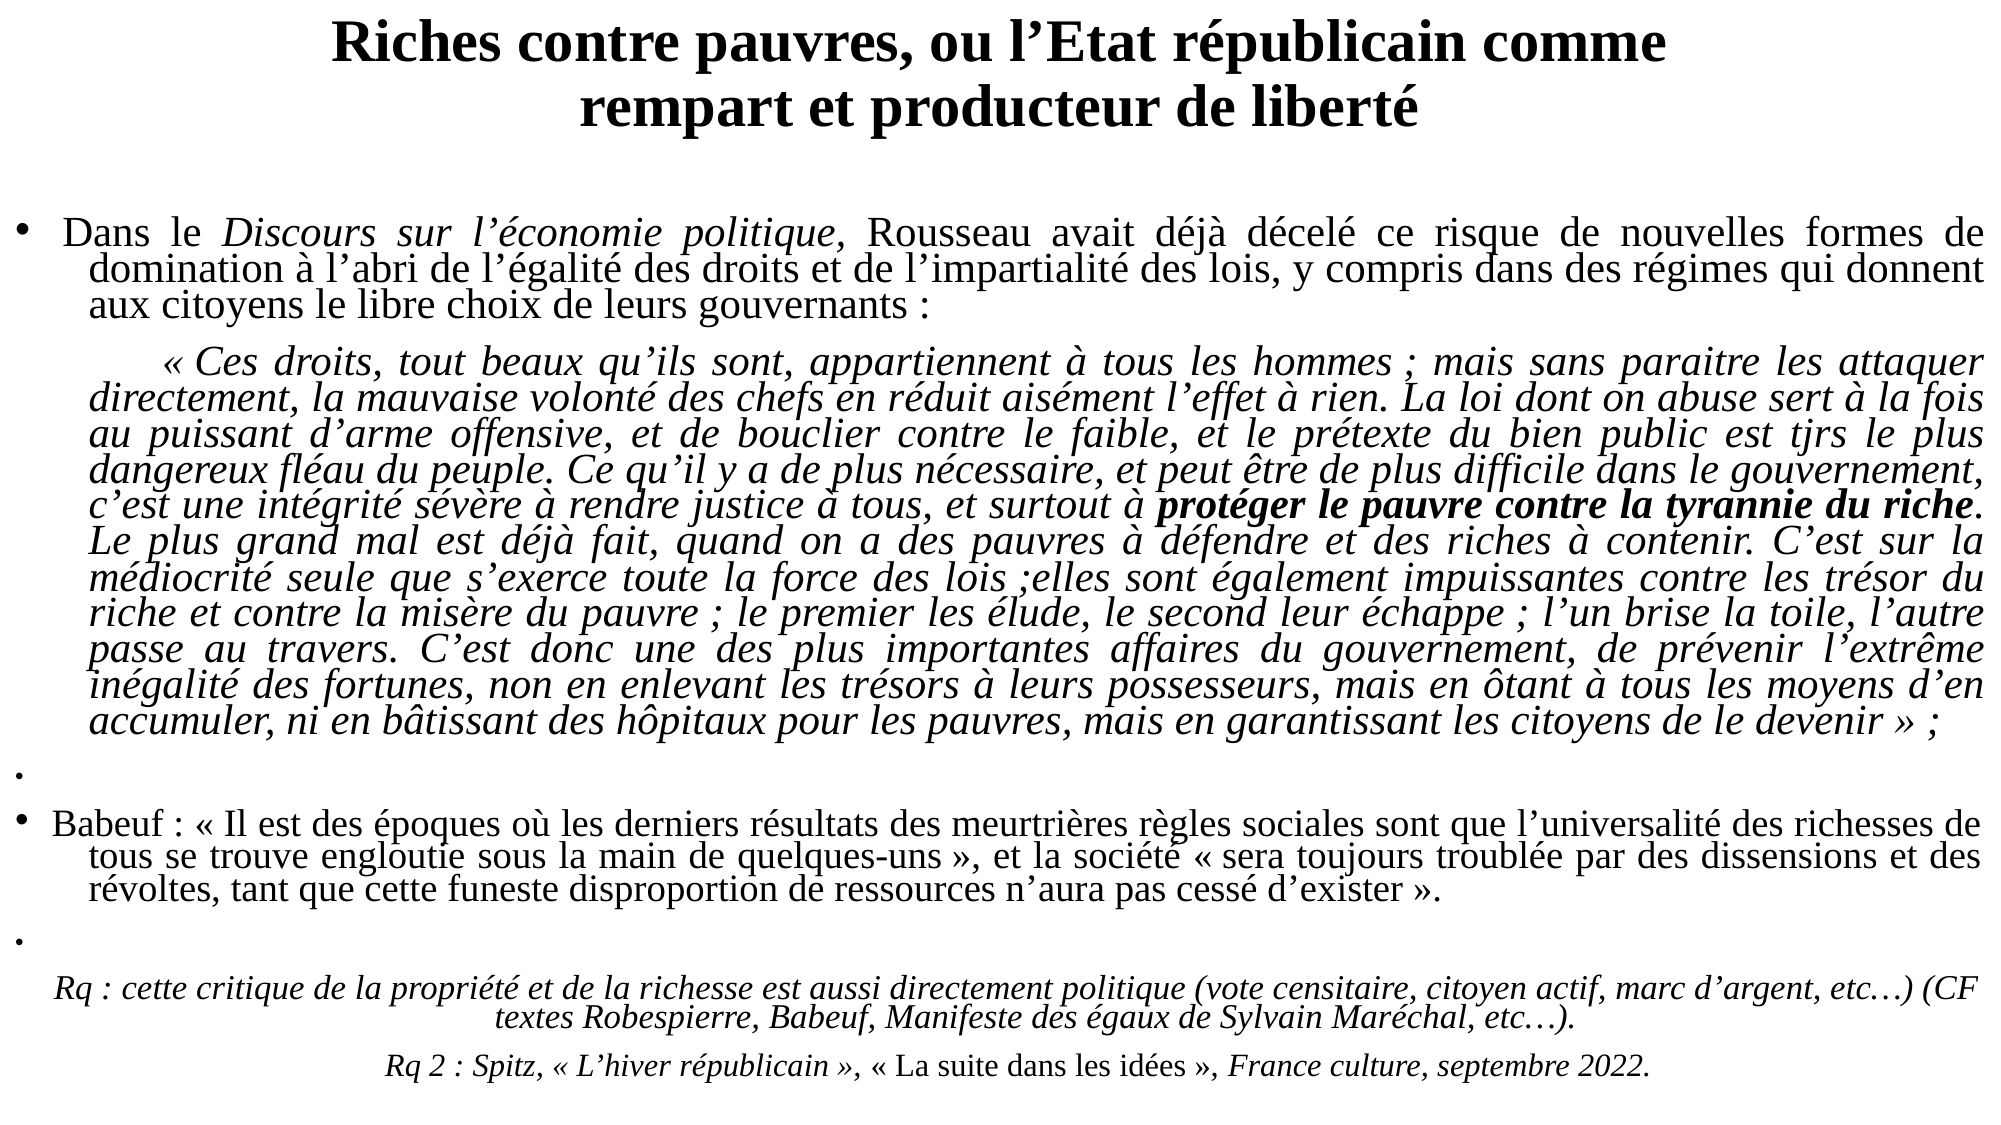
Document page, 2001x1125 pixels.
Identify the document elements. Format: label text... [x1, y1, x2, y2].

title Riches contre pauvres, ou l’Etat républicain comme rempart et producteur de liberté [249, 0, 1750, 150]
list Dans le Discours sur l’économie politique, Rousseau avait déjà décelé ce risque de nouvelles formes de domination à l’abri de l’égalité des droits et de l’impartialité des lois, y compris dans des régimes qui donnent aux citoyens le libre choix de leurs gouvernants : « Ces droits, tout beaux qu’ils sont, appartiennent à tous les hommes ; mais sans paraitre les attaquer directement, la mauvaise volonté des chefs en réduit aisément l’effet à rien. La loi dont on abuse sert à la fois au puissant d’arme offensive, et de bouclier contre le faible, et le prétexte du bien public est tjrs le plus dangereux fléau du peuple. Ce qu’il y a de plus nécessaire, et peut être de plus difficile dans le gouvernement, c’est une intégrité sévère à rendre justice à tous, et surtout à protéger le pauvre contre la tyrannie du riche. Le plus grand mal est déjà fait, quand on a des pauvres à défendre et des riches à contenir. C’est sur la médiocrité seule que s’exerce toute la force des lois ;elles sont également impuissantes contre les trésor du riche et contre la misère du pauvre ; le premier les élude, le second leur échappe ; l’un brise la toile, l’autre passe au travers. C’est donc une des plus importantes affaires du gouvernement, de prévenir l’extrême inégalité des fortunes, non en enlevant les trésors à leurs possesseurs, mais en ôtant à tous les moyens d’en accumuler, ni en bâtissant des hôpitaux pour les pauvres, mais en garantissant les citoyens de le devenir » ; Babeuf : « Il est des époques où les derniers résultats des meurtrières règles sociales sont que l’universalité des richesses de tous se trouve engloutie sous la main de quelques-uns », et la société « sera toujours troublée par des dissensions et des révoltes, tant que cette funeste disproportion de ressources n’aura pas cessé d’exister ». Rq : cette critique de la propriété et de la richesse est aussi directement politique (vote censitaire, citoyen actif, marc d’argent, etc…) (CF textes Robespierre, Babeuf, Manifeste des égaux de Sylvain Maréchal, etc…). Rq 2 : Spitz, « L’hiver républicain », « La suite dans les idées », France culture, septembre 2022. [0, 210, 2000, 1125]
